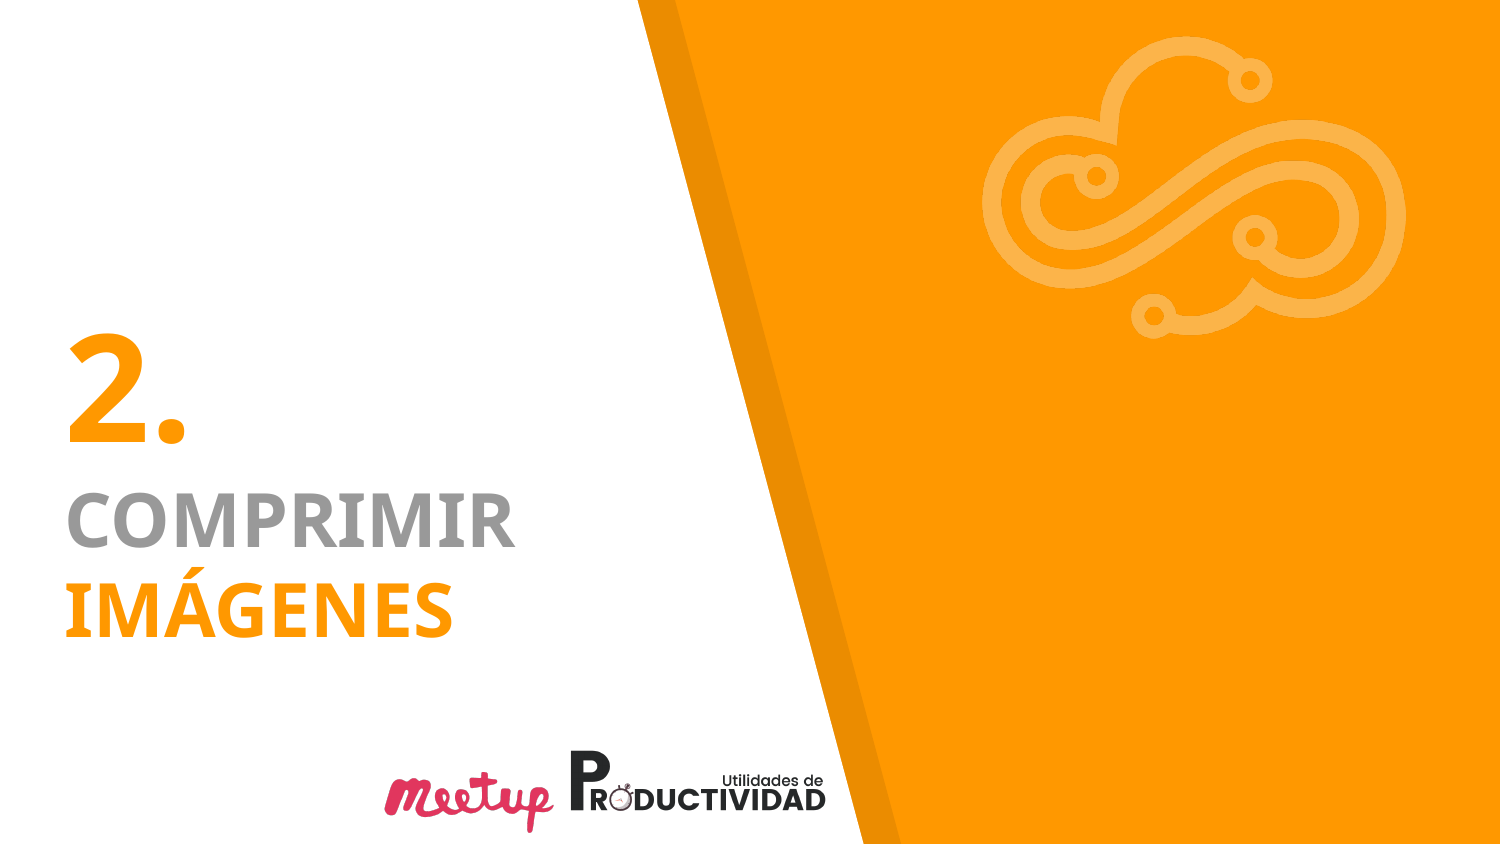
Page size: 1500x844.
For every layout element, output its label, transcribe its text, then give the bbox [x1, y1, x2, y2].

picture [383, 769, 556, 835]
picture [974, 22, 1411, 350]
title 2. COMPRIMIR IMÁGENES [49, 176, 713, 668]
picture [567, 746, 828, 811]
